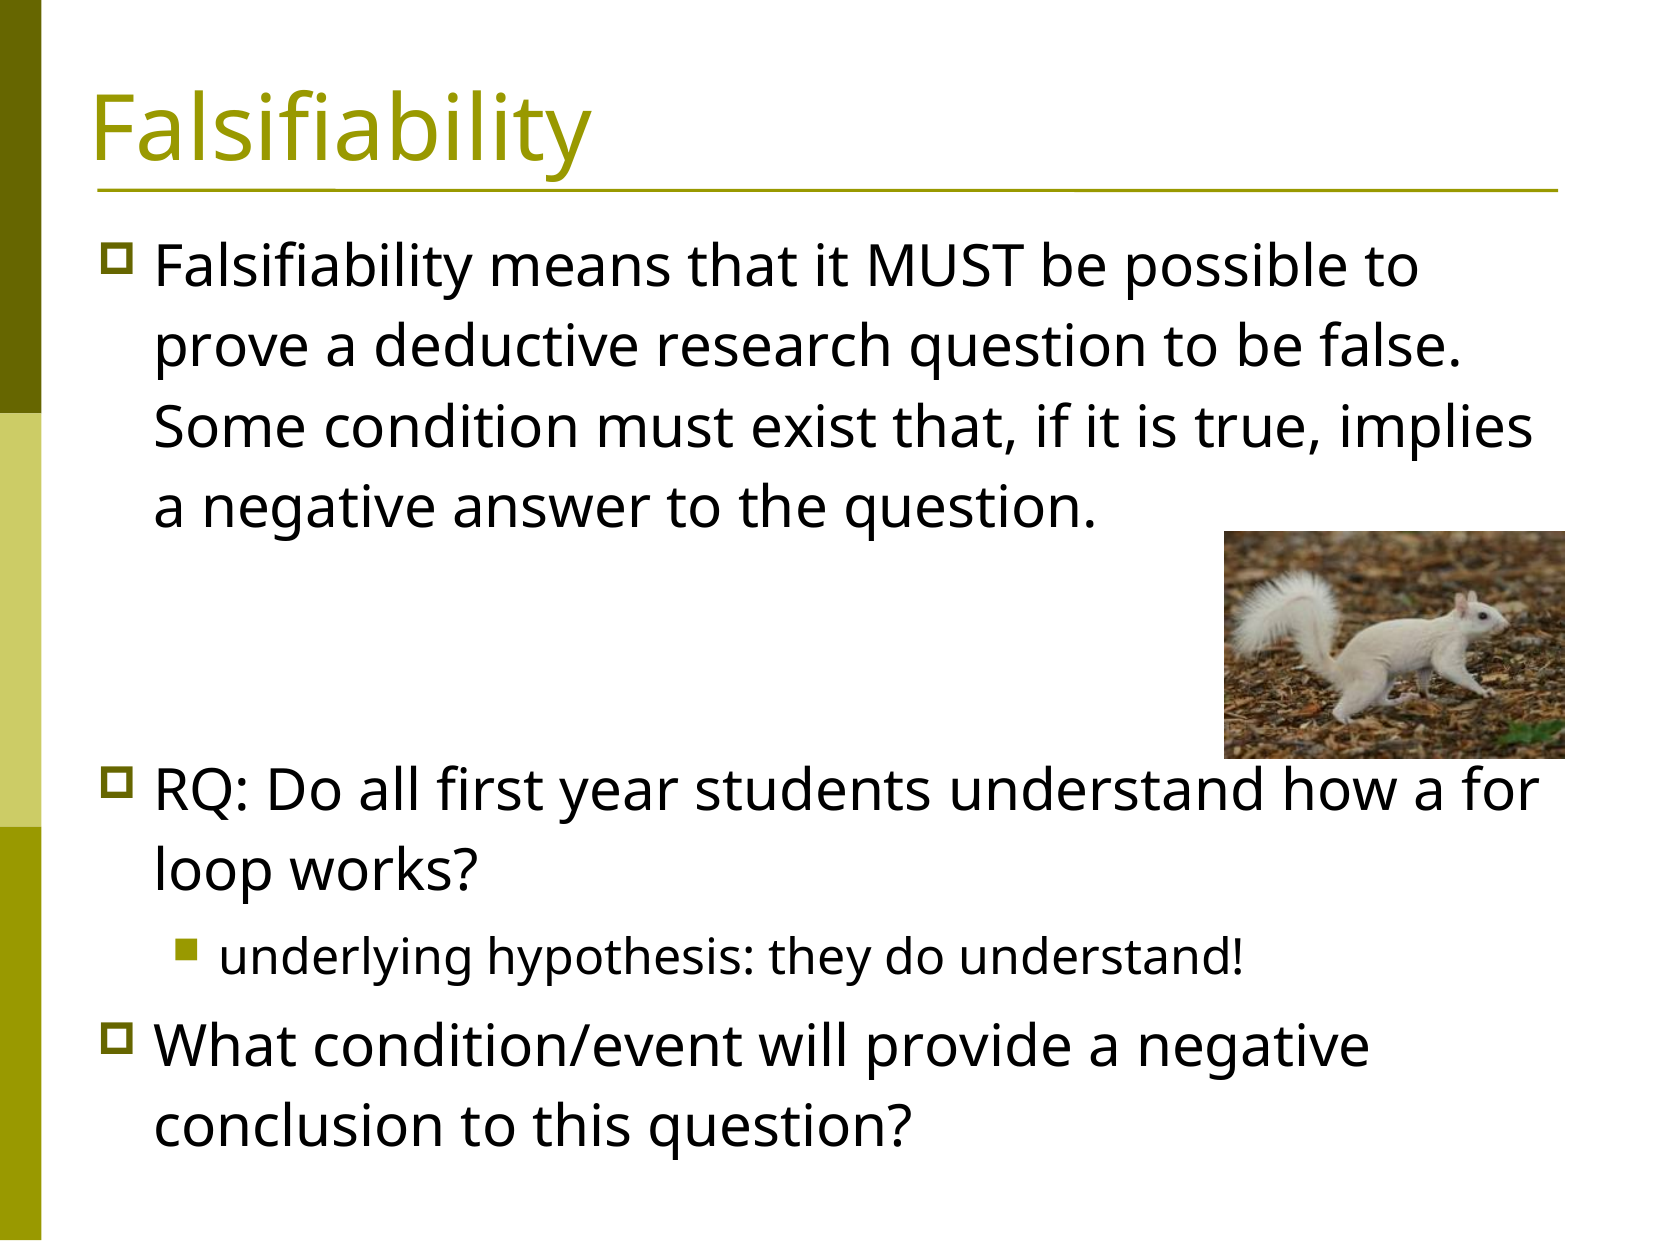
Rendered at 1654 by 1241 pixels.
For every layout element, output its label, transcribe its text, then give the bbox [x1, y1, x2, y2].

title Falsifiability [88, 43, 1577, 207]
list Falsifiability means that it MUST be possible to prove a deductive research question to be false. Some condition must exist that, if it is true, implies a negative answer to the question. RQ: Do all first year students understand how a for loop works? underlying hypothesis: they do understand! What condition/event will provide a negative conclusion to this question? [82, 216, 1571, 1149]
picture [1224, 531, 1565, 759]
